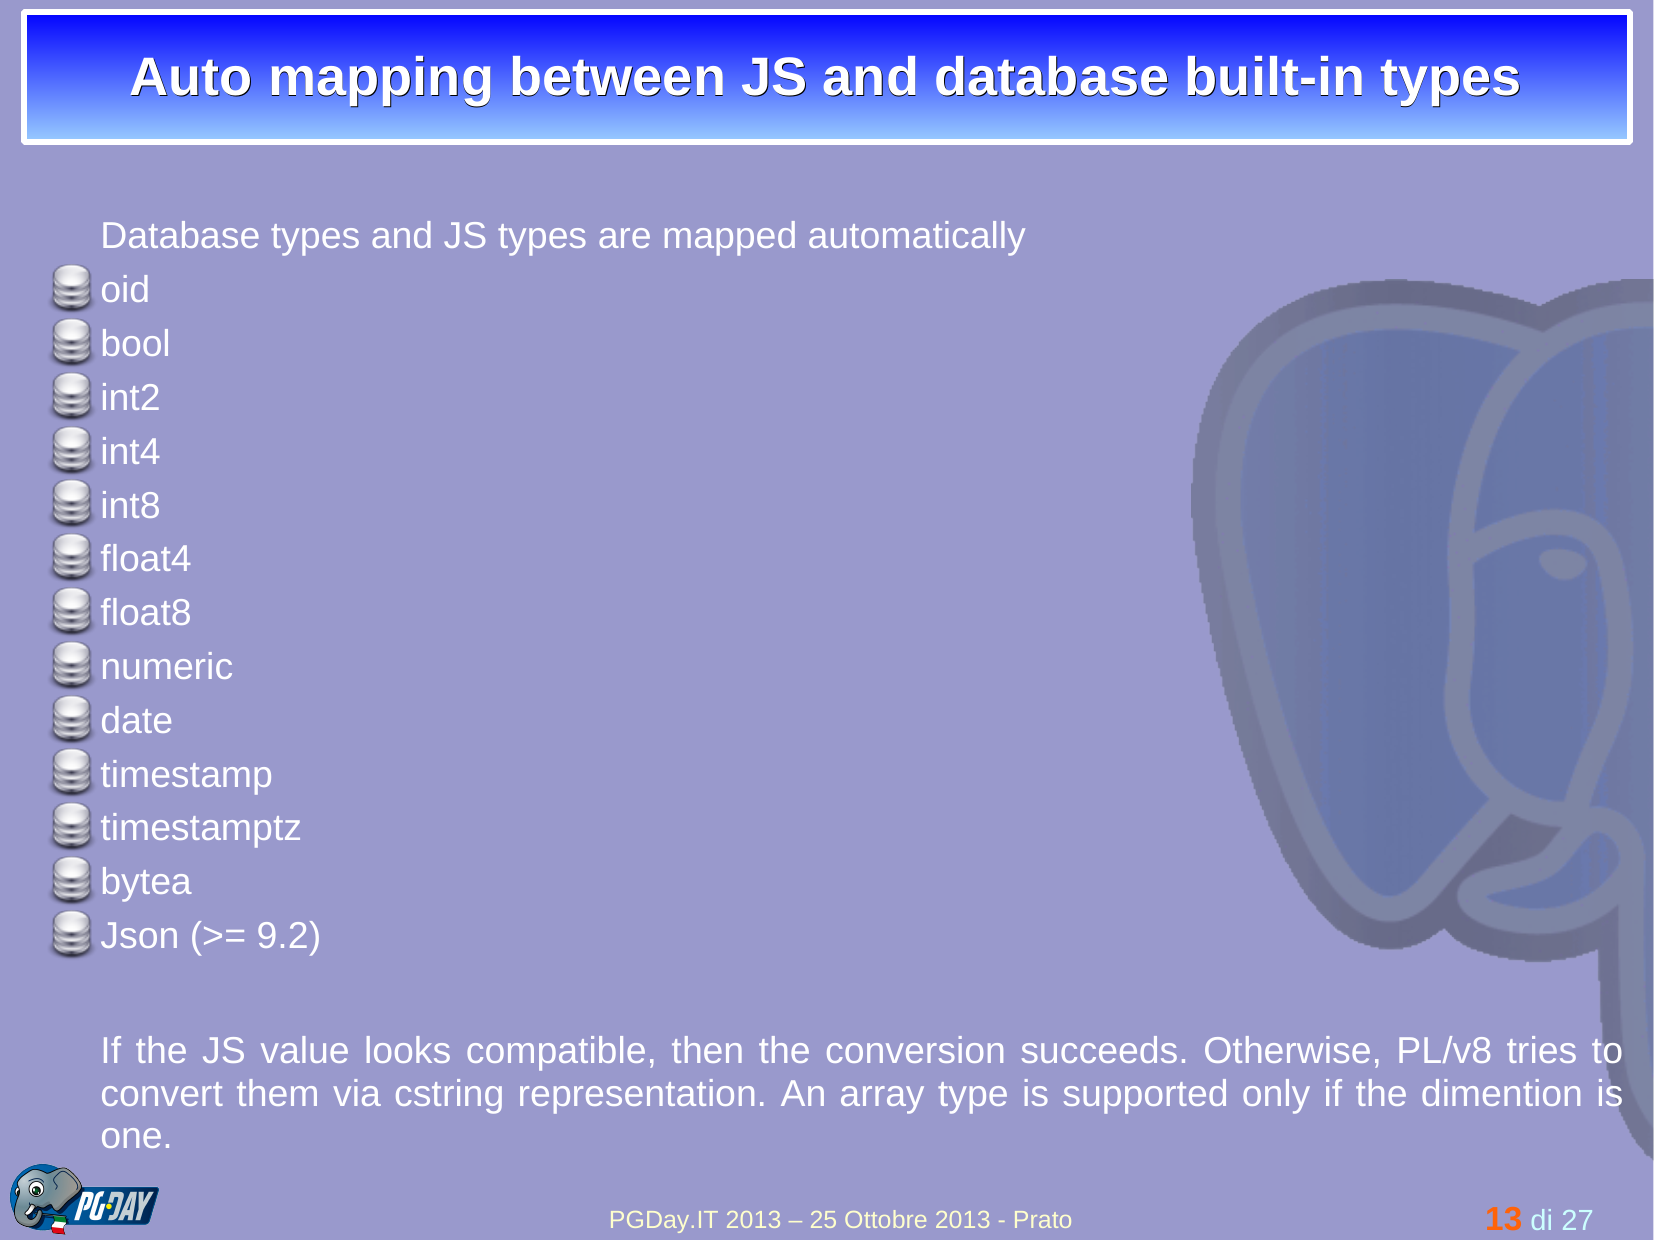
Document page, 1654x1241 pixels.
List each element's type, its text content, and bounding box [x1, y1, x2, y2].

list Database types and JS types are mapped automatically oid bool int2 int4 int8 float4 float8 numeric date timestamp timestamptz bytea Json (>= 9.2) If the JS value looks compatible, then the conversion succeeds. Otherwise, PL/v8 tries to convert them via cstring representation. An array type is supported only if the dimention is one. [29, 215, 1625, 1158]
title Auto mapping between JS and database built-in types [23, 11, 1630, 142]
picture [1191, 279, 1654, 1182]
picture [9, 1163, 160, 1236]
